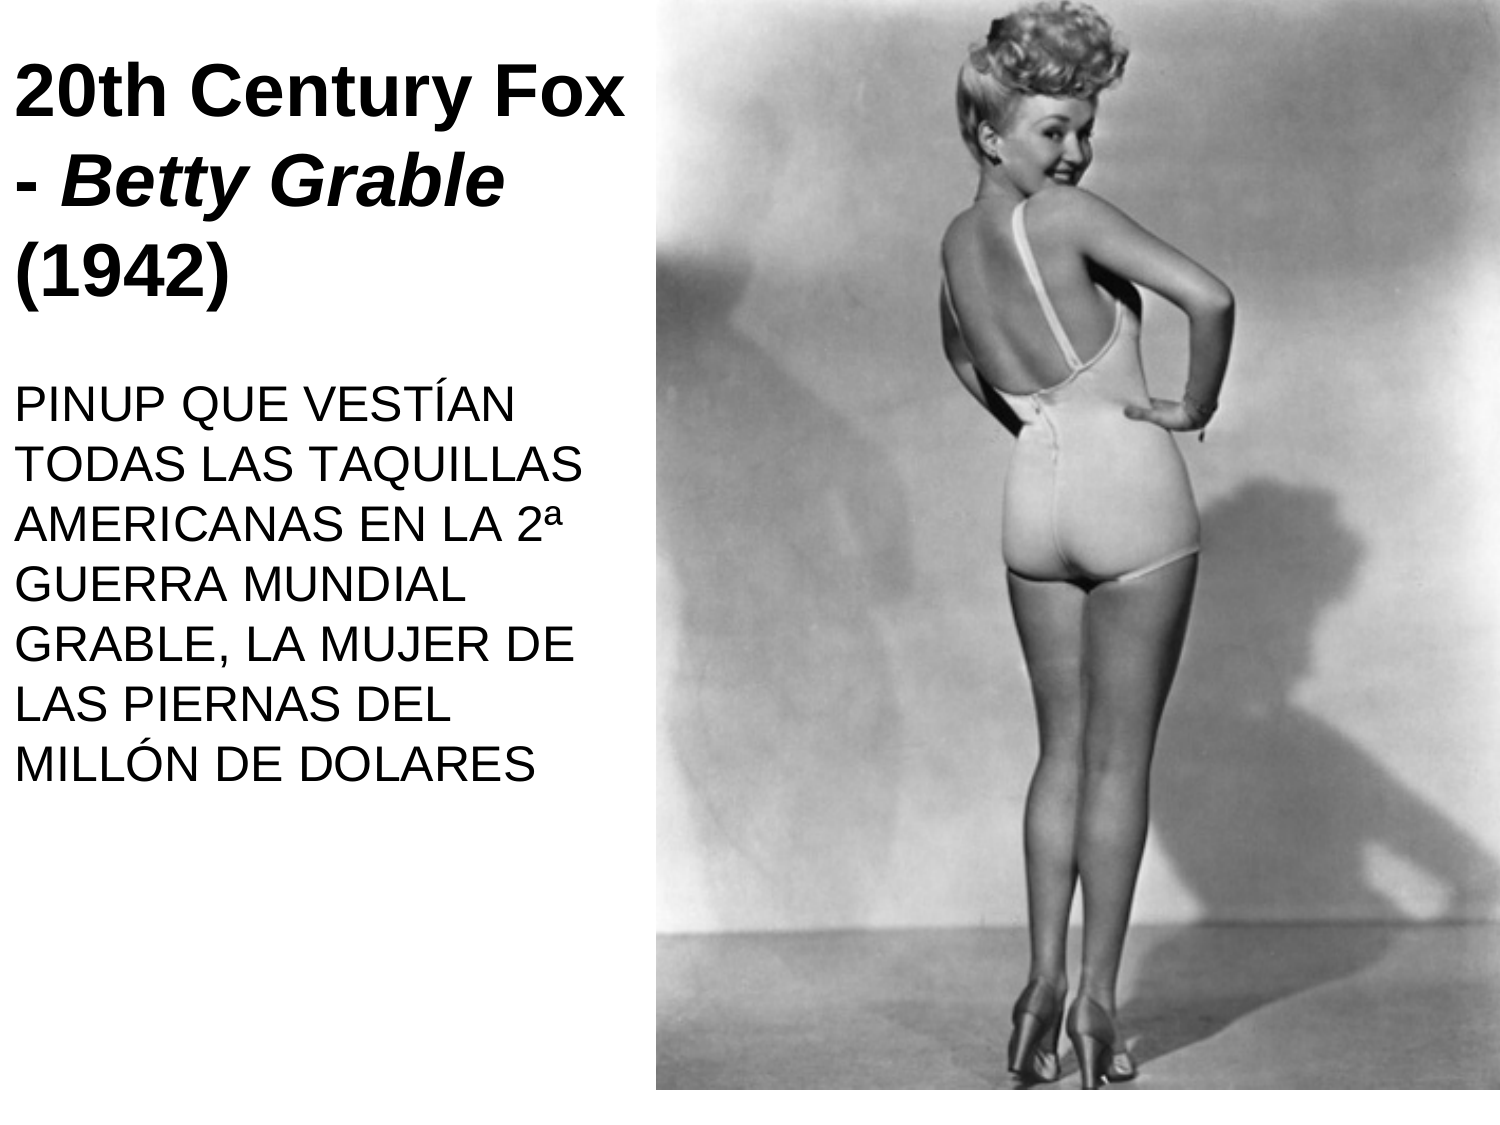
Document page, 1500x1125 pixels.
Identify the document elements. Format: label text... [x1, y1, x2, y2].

text_box 20th Century Fox - Betty Grable (1942) PINUP QUE VESTÍAN TODAS LAS TAQUILLAS AMERICANAS EN LA 2ª GUERRA MUNDIAL GRABLE, LA MUJER DE LAS PIERNAS DEL MILLÓN DE DOLARES [0, 33, 657, 800]
picture [656, 0, 1500, 1090]
